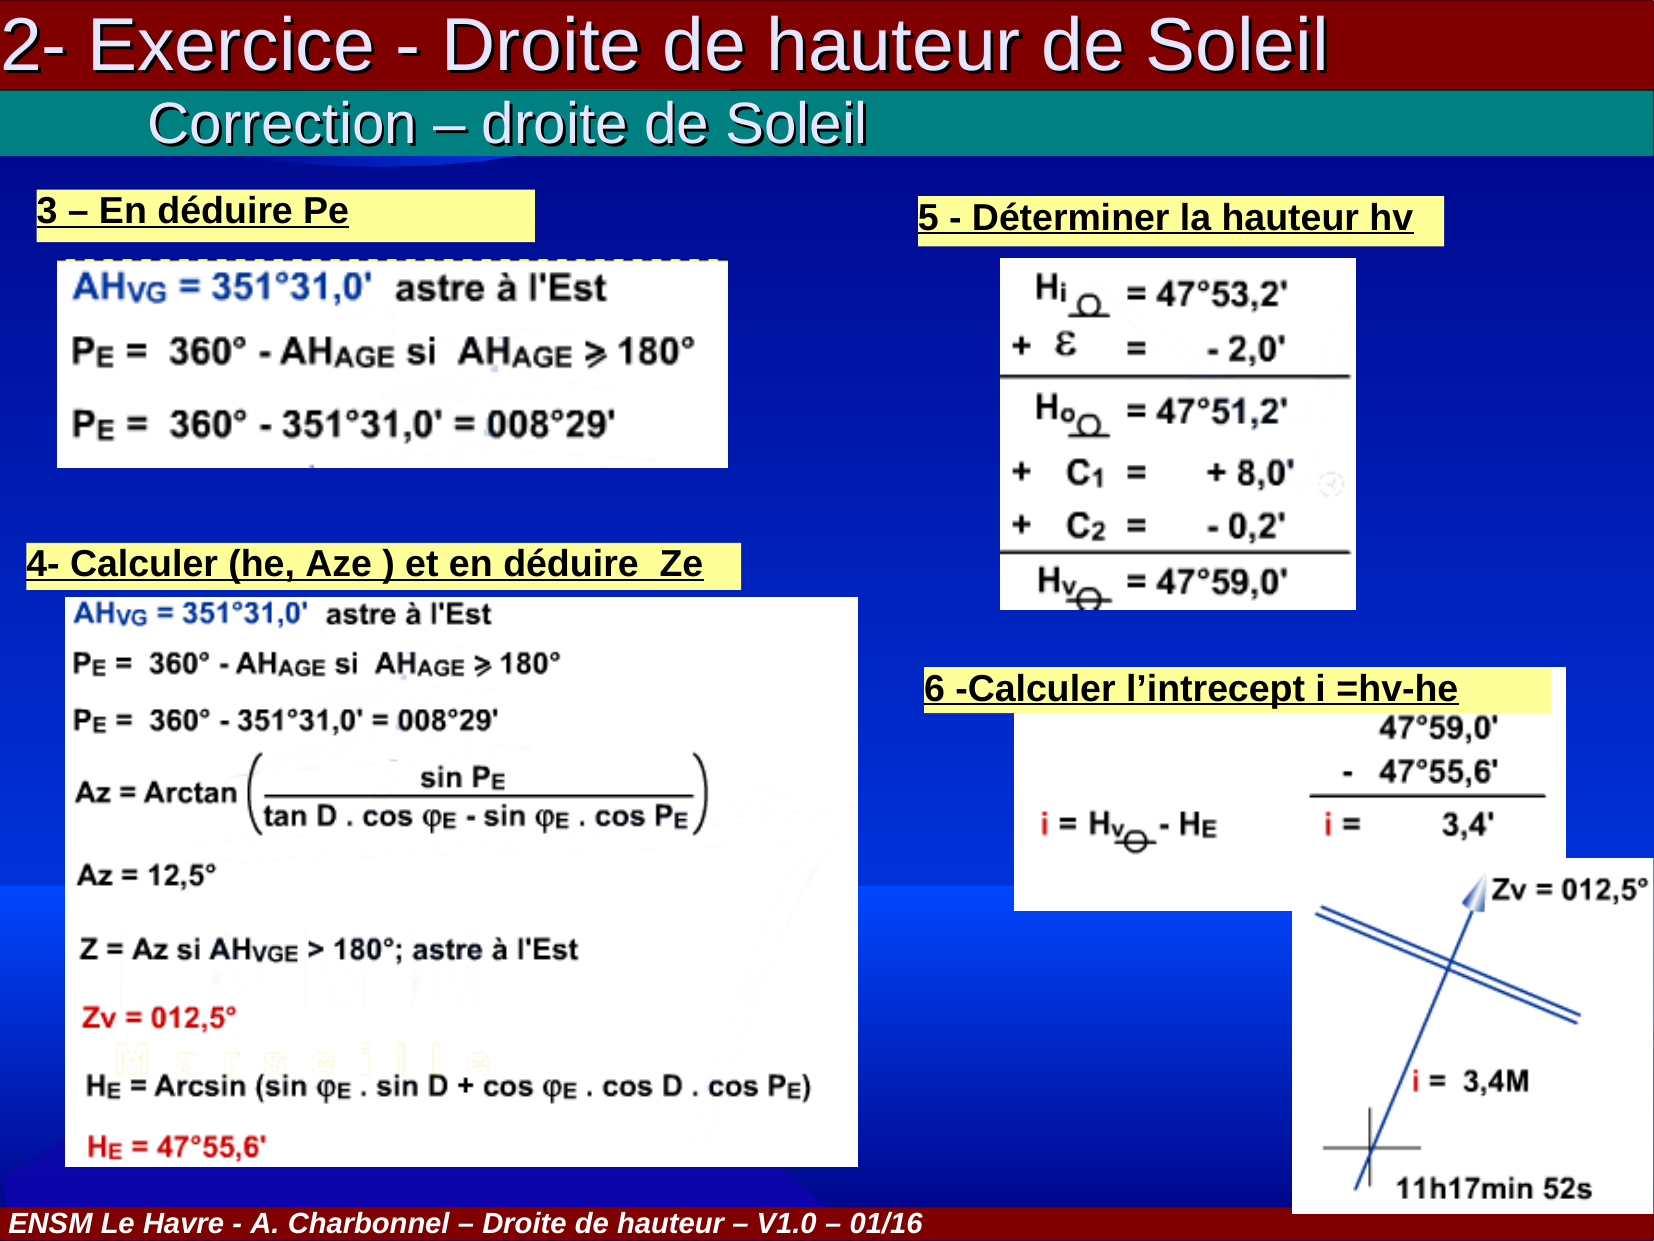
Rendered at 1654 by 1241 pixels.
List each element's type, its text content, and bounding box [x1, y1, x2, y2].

text_box ENSM Le Havre - A. Charbonnel – Droite de hauteur – V1.0 – 01/16 [0, 1207, 1654, 1241]
title 2- Exercice - Droite de hauteur de Soleil [0, 0, 1654, 89]
picture [1000, 258, 1356, 610]
text_box 4- Calculer (he, Aze ) et en déduire Ze [26, 542, 742, 590]
title Correction – droite de Soleil [0, 90, 1654, 156]
text_box 6 -Calculer l’intrecept i =hv-he [924, 667, 1552, 714]
text_box 3 – En déduire Pe [36, 189, 535, 243]
text_box 5 - Déterminer la hauteur hv [918, 196, 1445, 247]
picture [57, 259, 728, 468]
picture [1014, 667, 1654, 1214]
picture [65, 597, 858, 1167]
